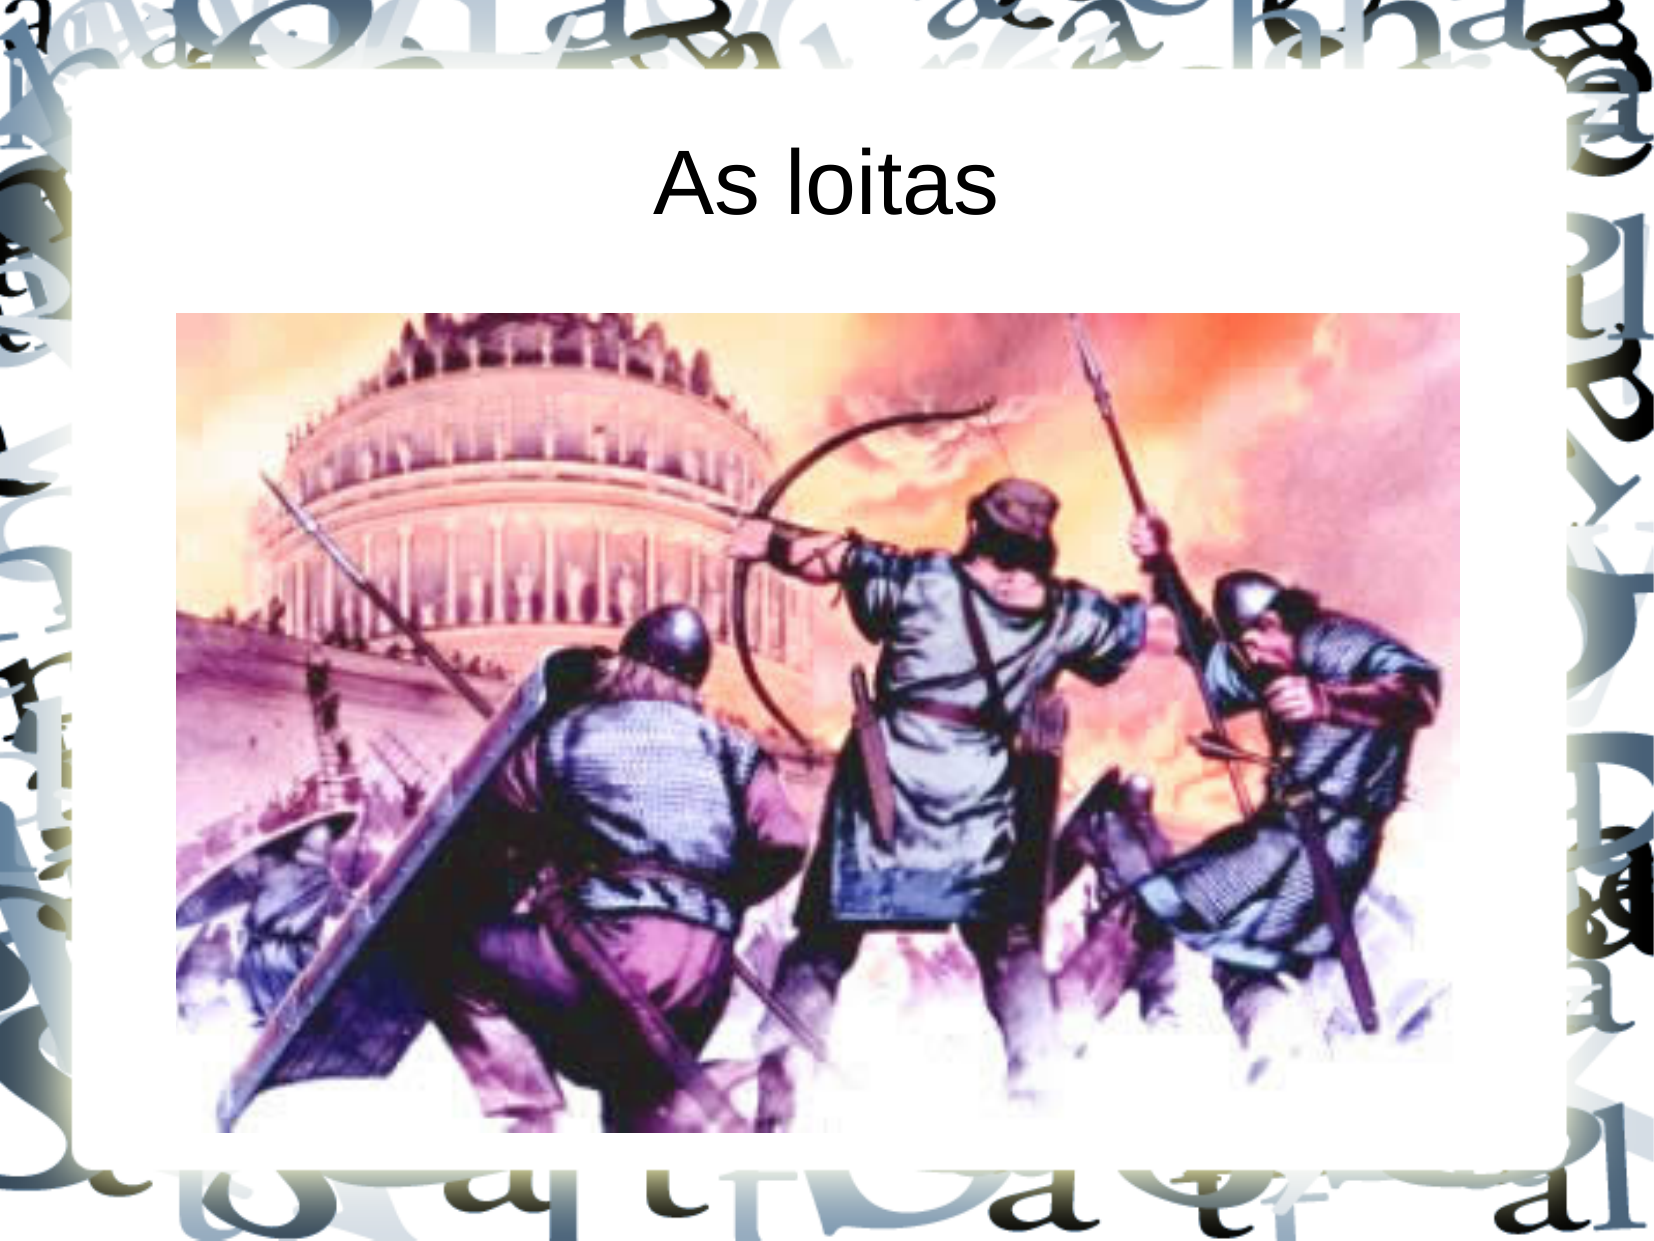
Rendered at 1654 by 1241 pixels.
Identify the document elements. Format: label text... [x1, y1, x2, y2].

title As loitas [82, 78, 1571, 287]
picture [0, 0, 1654, 1241]
